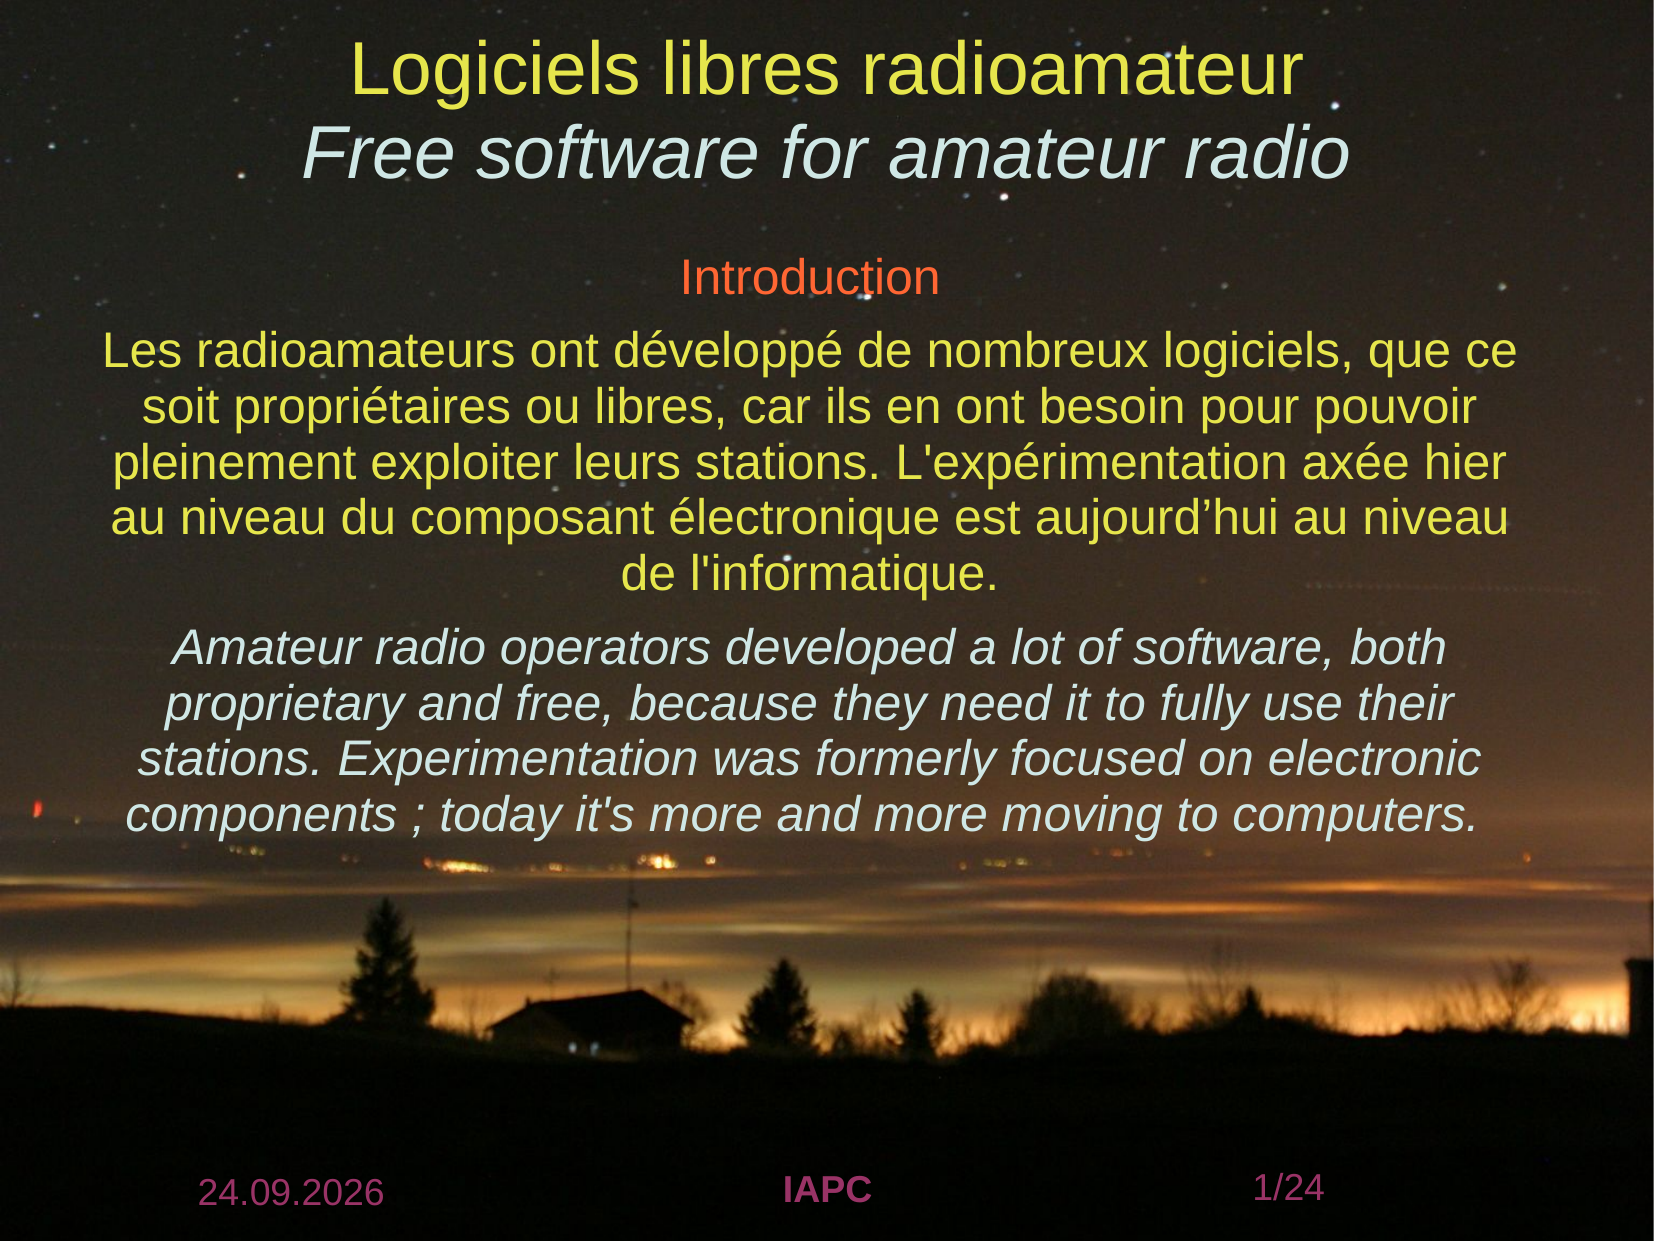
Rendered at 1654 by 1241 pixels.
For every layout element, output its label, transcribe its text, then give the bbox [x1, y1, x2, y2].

subtitle Introduction Les radioamateurs ont développé de nombreux logiciels, que ce soit propriétaires ou libres, car ils en ont besoin pour pouvoir pleinement exploiter leurs stations. L'expérimentation axée hier au niveau du composant électronique est aujourd’hui au niveau de l'informatique. Amateur radio operators developed a lot of software, both proprietary and free, because they need it to fully use their stations. Experimentation was formerly focused on electronic components ; today it's more and more moving to computers. [82, 237, 1538, 910]
picture [0, 0, 1654, 1241]
title Logiciels libres radioamateur Free software for amateur radio [82, 7, 1571, 215]
